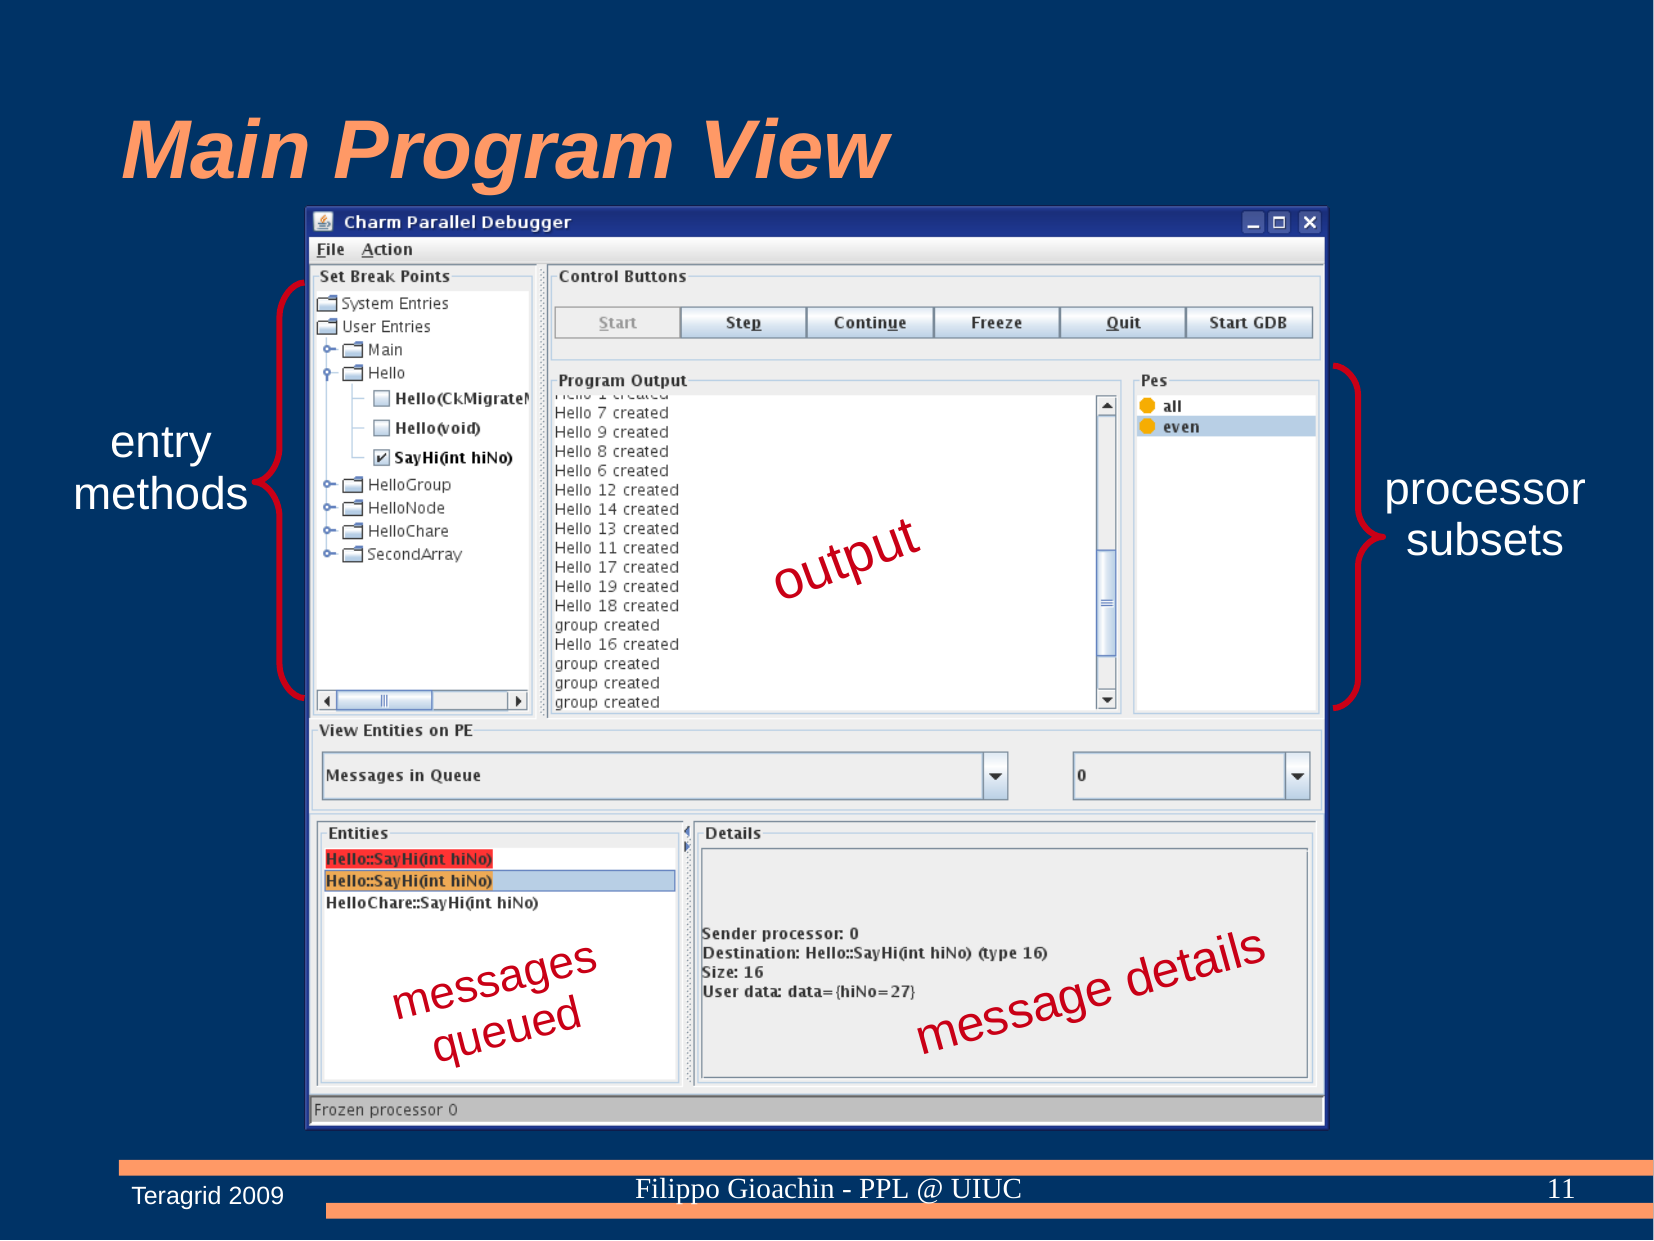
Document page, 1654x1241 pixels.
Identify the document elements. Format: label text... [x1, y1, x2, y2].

text_box processor subsets [1369, 455, 1601, 606]
title Main Program View [121, 46, 1534, 254]
picture [304, 205, 1330, 1131]
text_box entry methods [58, 408, 265, 527]
